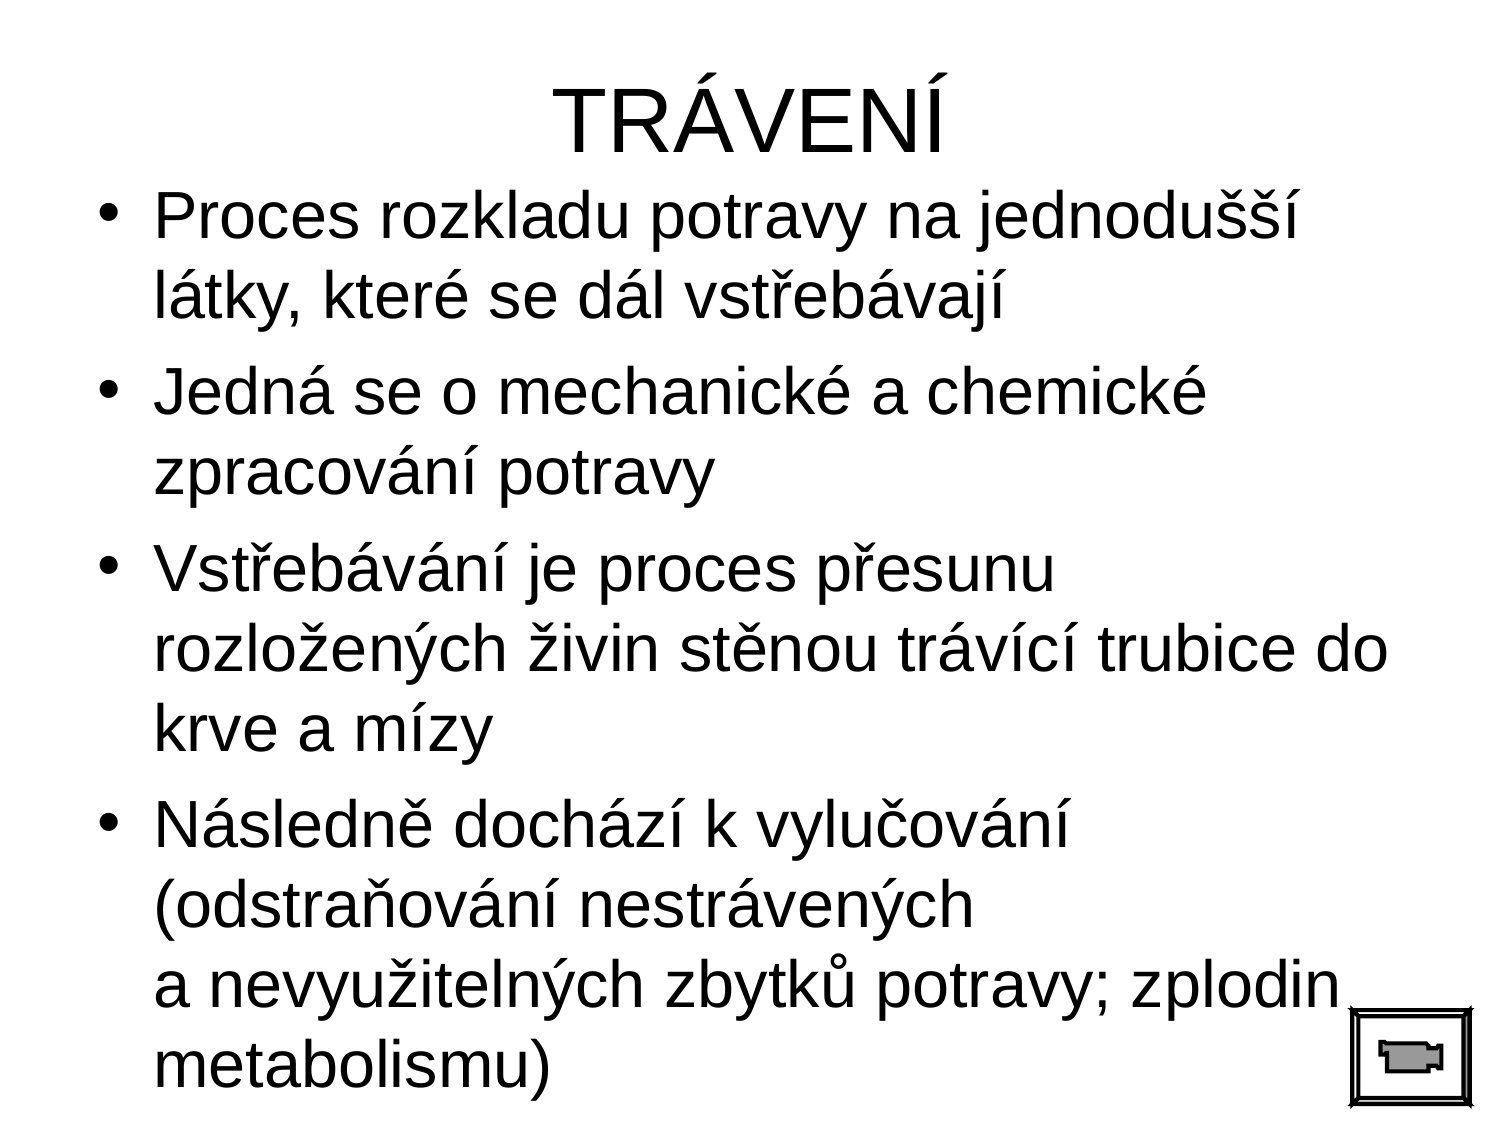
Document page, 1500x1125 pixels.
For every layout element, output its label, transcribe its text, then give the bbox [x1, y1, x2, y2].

list Proces rozkladu potravy na jednodušší látky, které se dál vstřebávají Jedná se o mechanické a chemické zpracování potravy Vstřebávání je proces přesunu rozložených živin stěnou trávící trubice do krve a mízy Následně dochází k vylučování (odstraňování nestrávených a nevyužitelných zbytků potravy; zplodin metabolismu) [82, 164, 1433, 1125]
title TRÁVENÍ [75, 45, 1426, 188]
text_box [1354, 1010, 1470, 1104]
